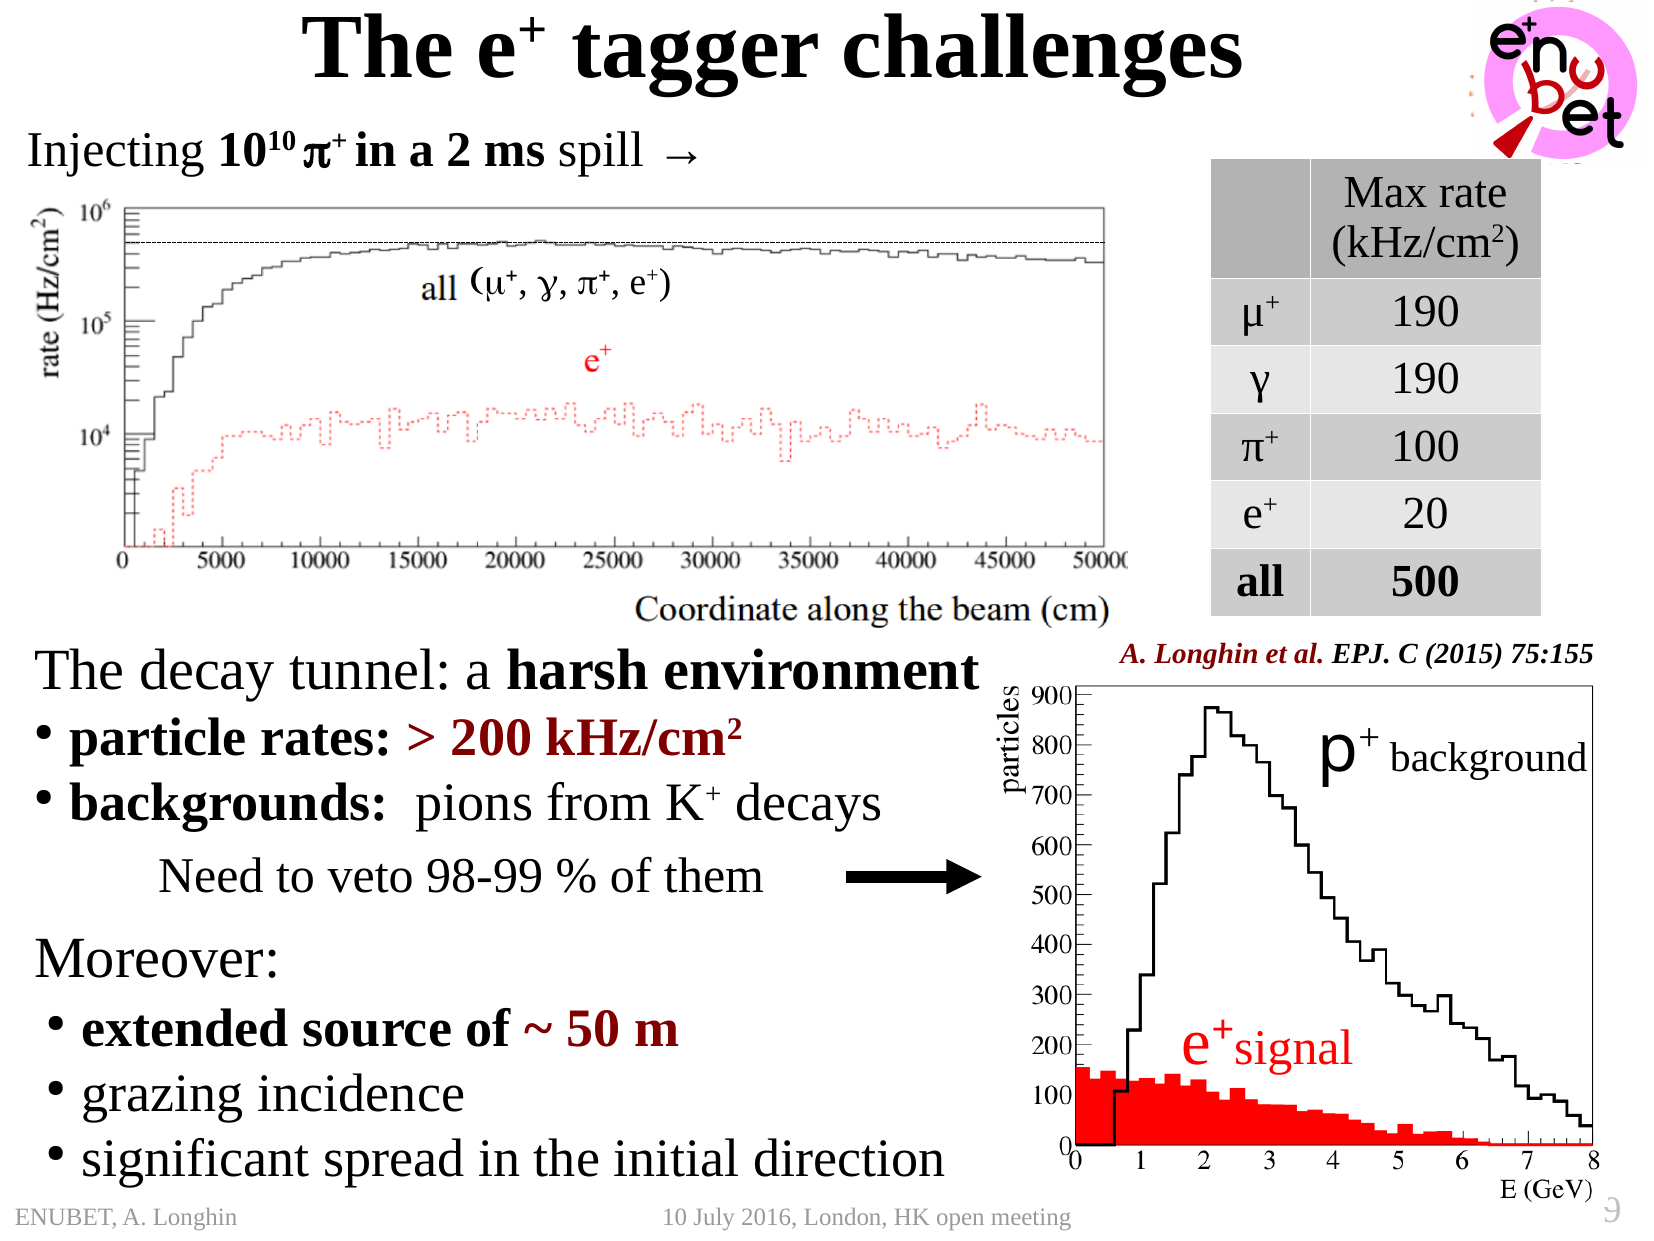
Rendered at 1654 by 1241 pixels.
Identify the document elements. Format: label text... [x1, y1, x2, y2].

table_header [1211, 159, 1310, 278]
table_cell π+ [1211, 414, 1310, 480]
text_box Moreover: [19, 912, 421, 992]
text_box p+ background [1302, 697, 1632, 806]
text_box (m+, g, p+, e+) [454, 253, 697, 318]
table_cell e+ [1211, 481, 1310, 548]
table_cell 190 [1311, 346, 1541, 413]
text_box extended source of ~ 50 m grazing incidence significant spread in the initial direction [31, 939, 1649, 1196]
table_cell γ [1211, 346, 1310, 413]
text_box Injecting 1010 p+ in a 2 ms spill → [11, 114, 922, 196]
table_cell 20 [1311, 481, 1541, 548]
picture [993, 669, 1608, 939]
picture [1463, 0, 1653, 164]
text_box The e+ tagger challenges [100, 0, 1447, 110]
table_cell 100 [1311, 414, 1541, 480]
table_cell 500 [1311, 549, 1541, 616]
table_cell 190 [1311, 279, 1541, 345]
text_box A. Longhin et al. EPJ. C (2015) 75:155 [1105, 626, 1617, 684]
text_box Need to veto 98-99 % of them [143, 835, 793, 912]
table_cell μ+ [1211, 279, 1310, 345]
table_cell all [1211, 549, 1310, 616]
text_box The decay tunnel: a harsh environment particle rates: > 200 kHz/cm2 backgrounds: pions from K+ decays [19, 633, 1047, 880]
table_header Max rate (kHz/cm2) [1311, 159, 1541, 278]
picture [993, 1196, 1608, 1207]
picture [13, 188, 1128, 633]
